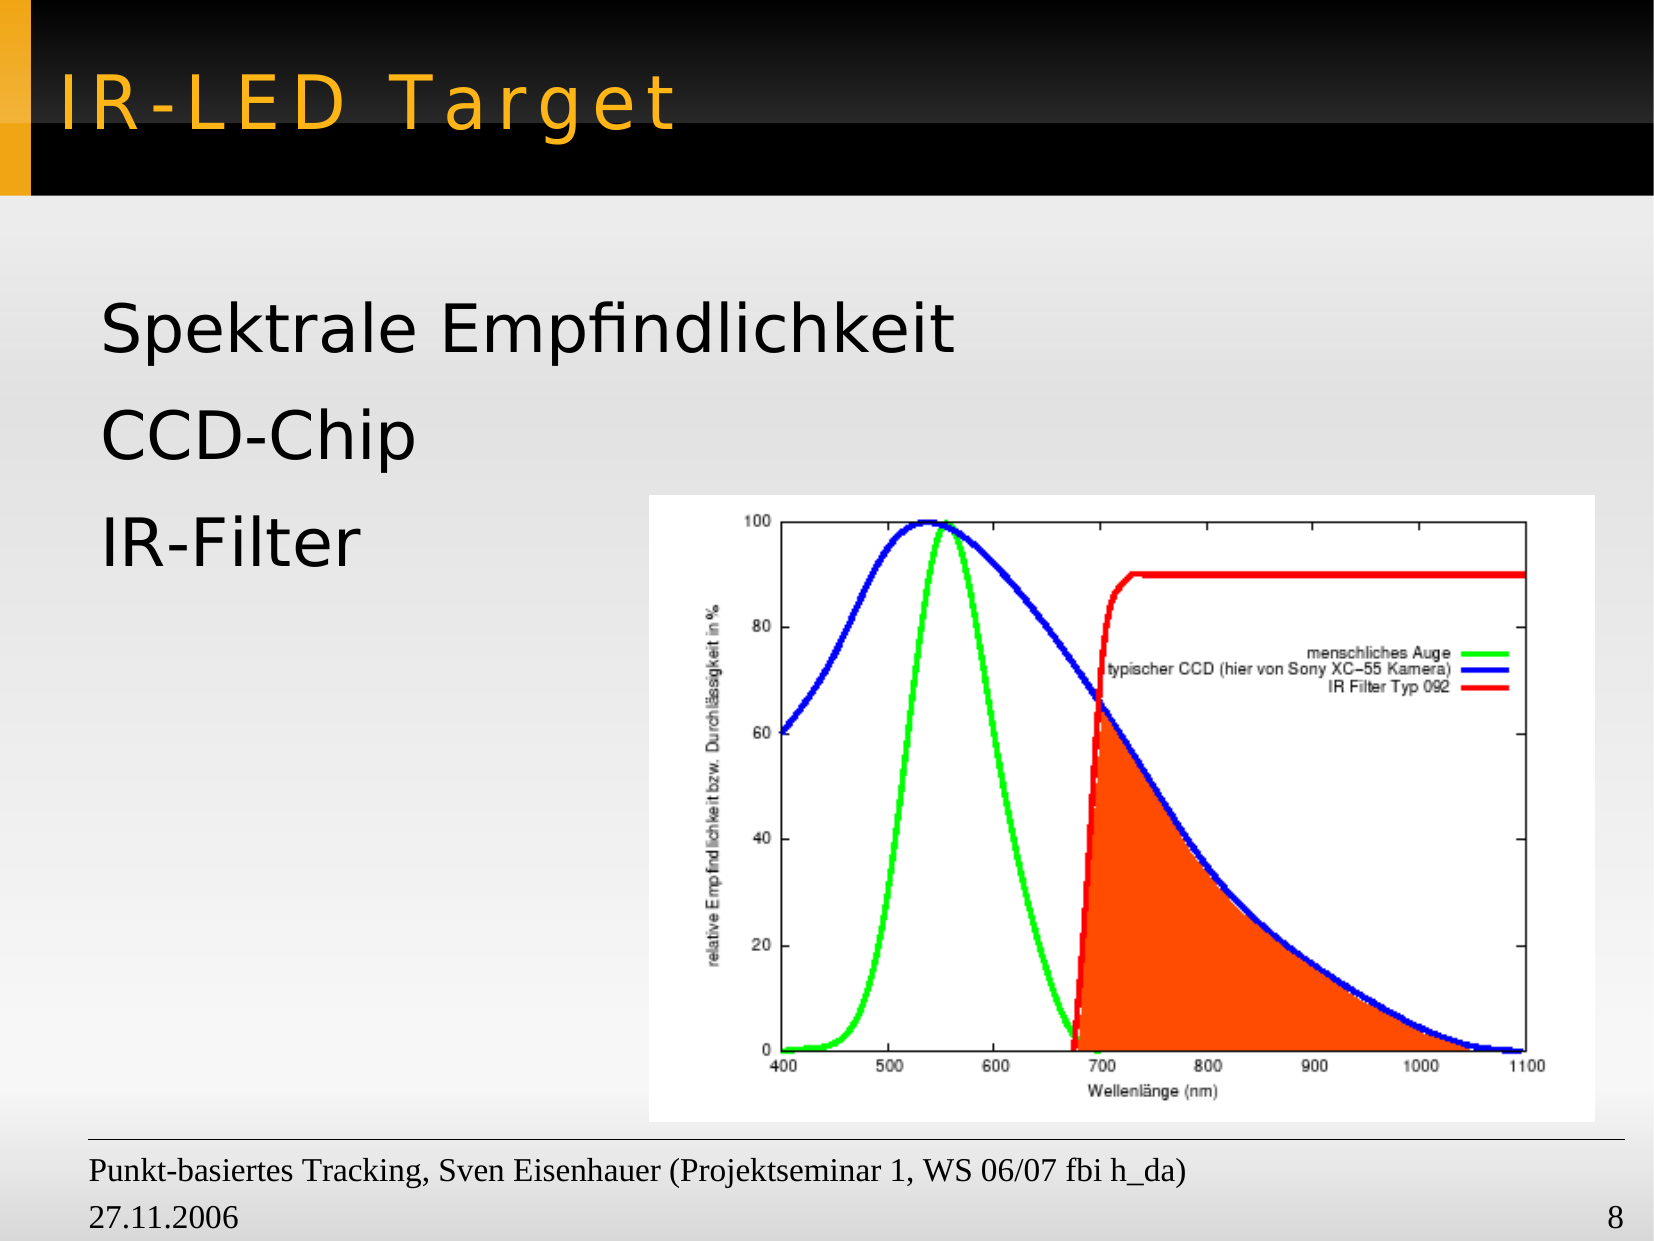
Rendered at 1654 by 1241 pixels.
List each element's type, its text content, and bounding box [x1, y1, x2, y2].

picture [0, 0, 1654, 1241]
list Spektrale Empfindlichkeit CCD-Chip IR-Filter [82, 290, 809, 1094]
title IR-LED Target [59, 29, 1270, 178]
